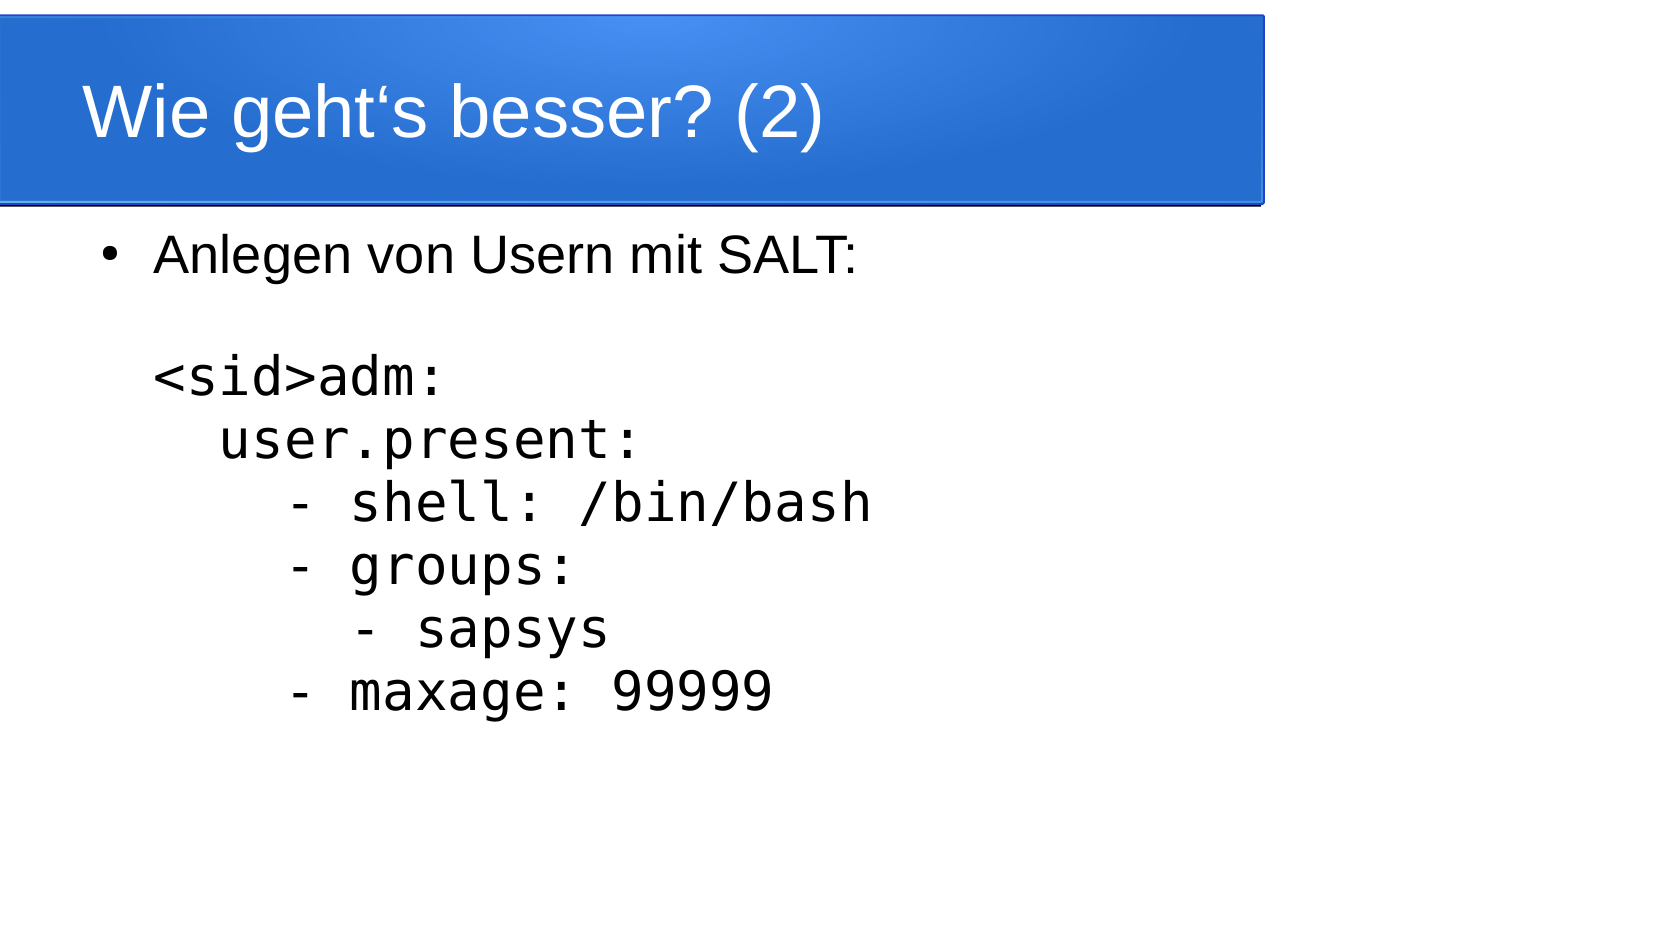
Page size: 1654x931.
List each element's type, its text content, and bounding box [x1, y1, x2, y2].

title Wie geht‘s besser? (2) [82, 35, 1235, 189]
list Anlegen von Usern mit SALT: <sid>adm: user.present: - shell: /bin/bash - groups: - sapsys - maxage: 99999 [82, 224, 1571, 764]
